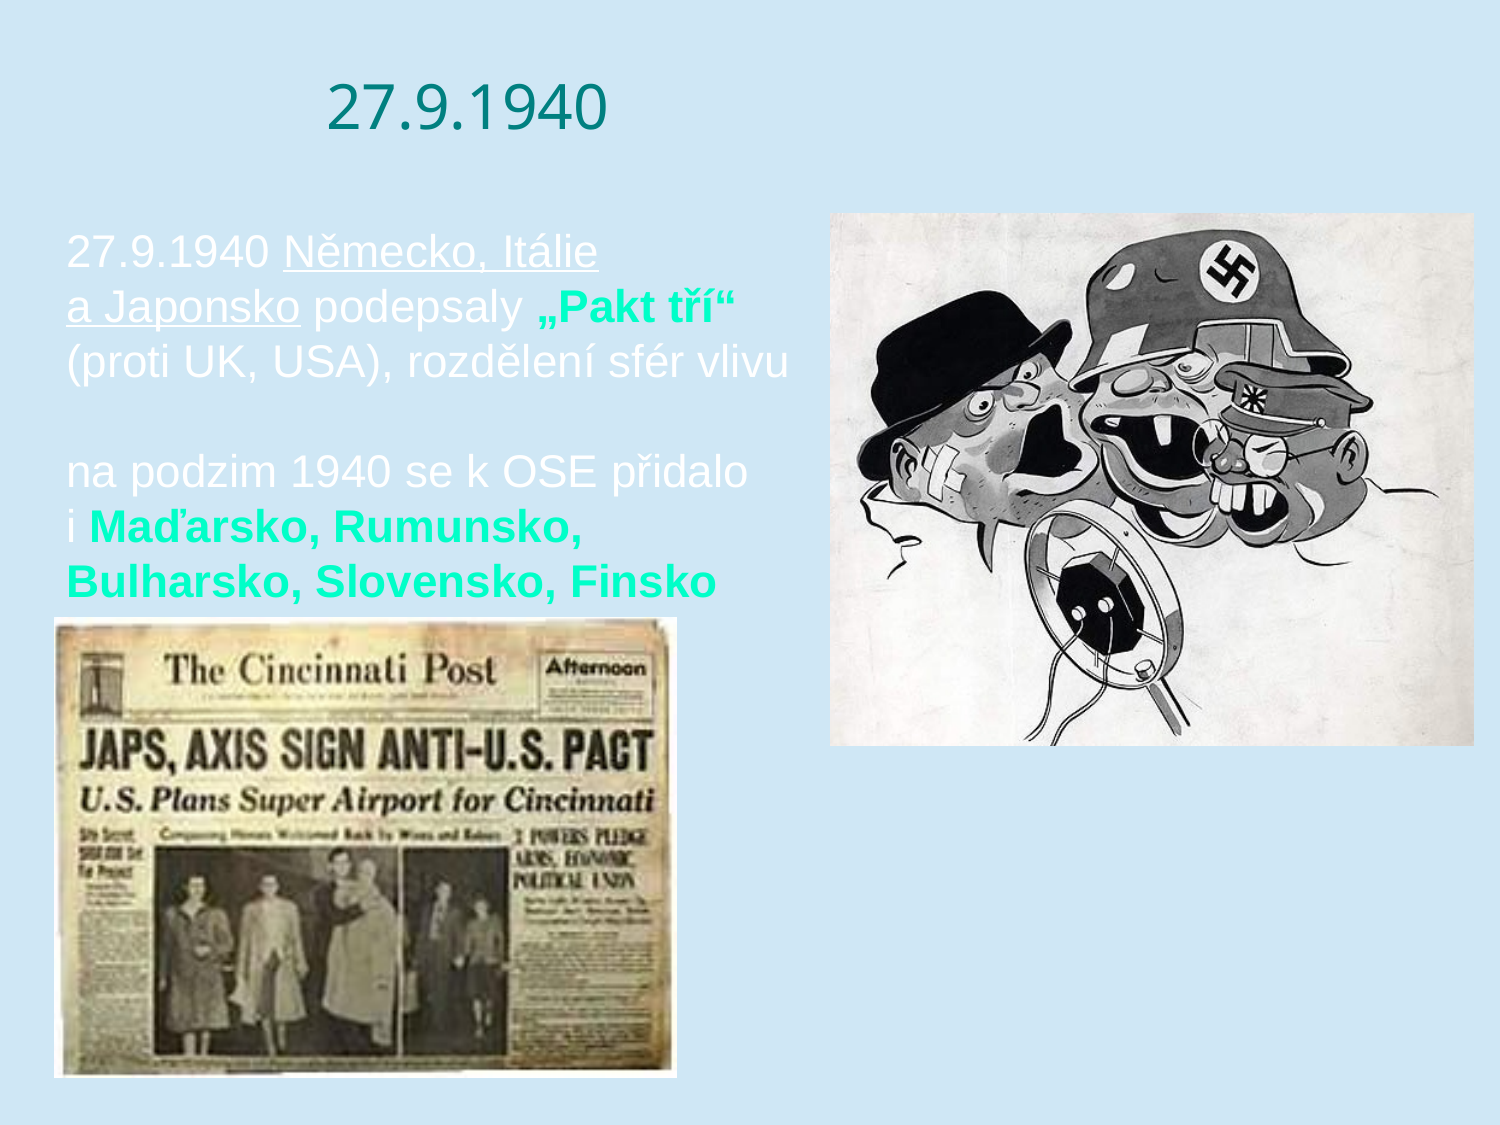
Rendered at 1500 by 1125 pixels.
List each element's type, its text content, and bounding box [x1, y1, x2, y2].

picture [54, 617, 677, 1078]
picture [830, 213, 1474, 746]
text_box 27.9.1940 [311, 60, 675, 150]
text_box 27.9.1940 Německo, Itálie a Japonsko podepsaly „Pakt tří“ (proti UK, USA), rozdělení sfér vlivu na podzim 1940 se k OSE přidalo i Maďarsko, Rumunsko, Bulharsko, Slovensko, Finsko [51, 214, 830, 614]
